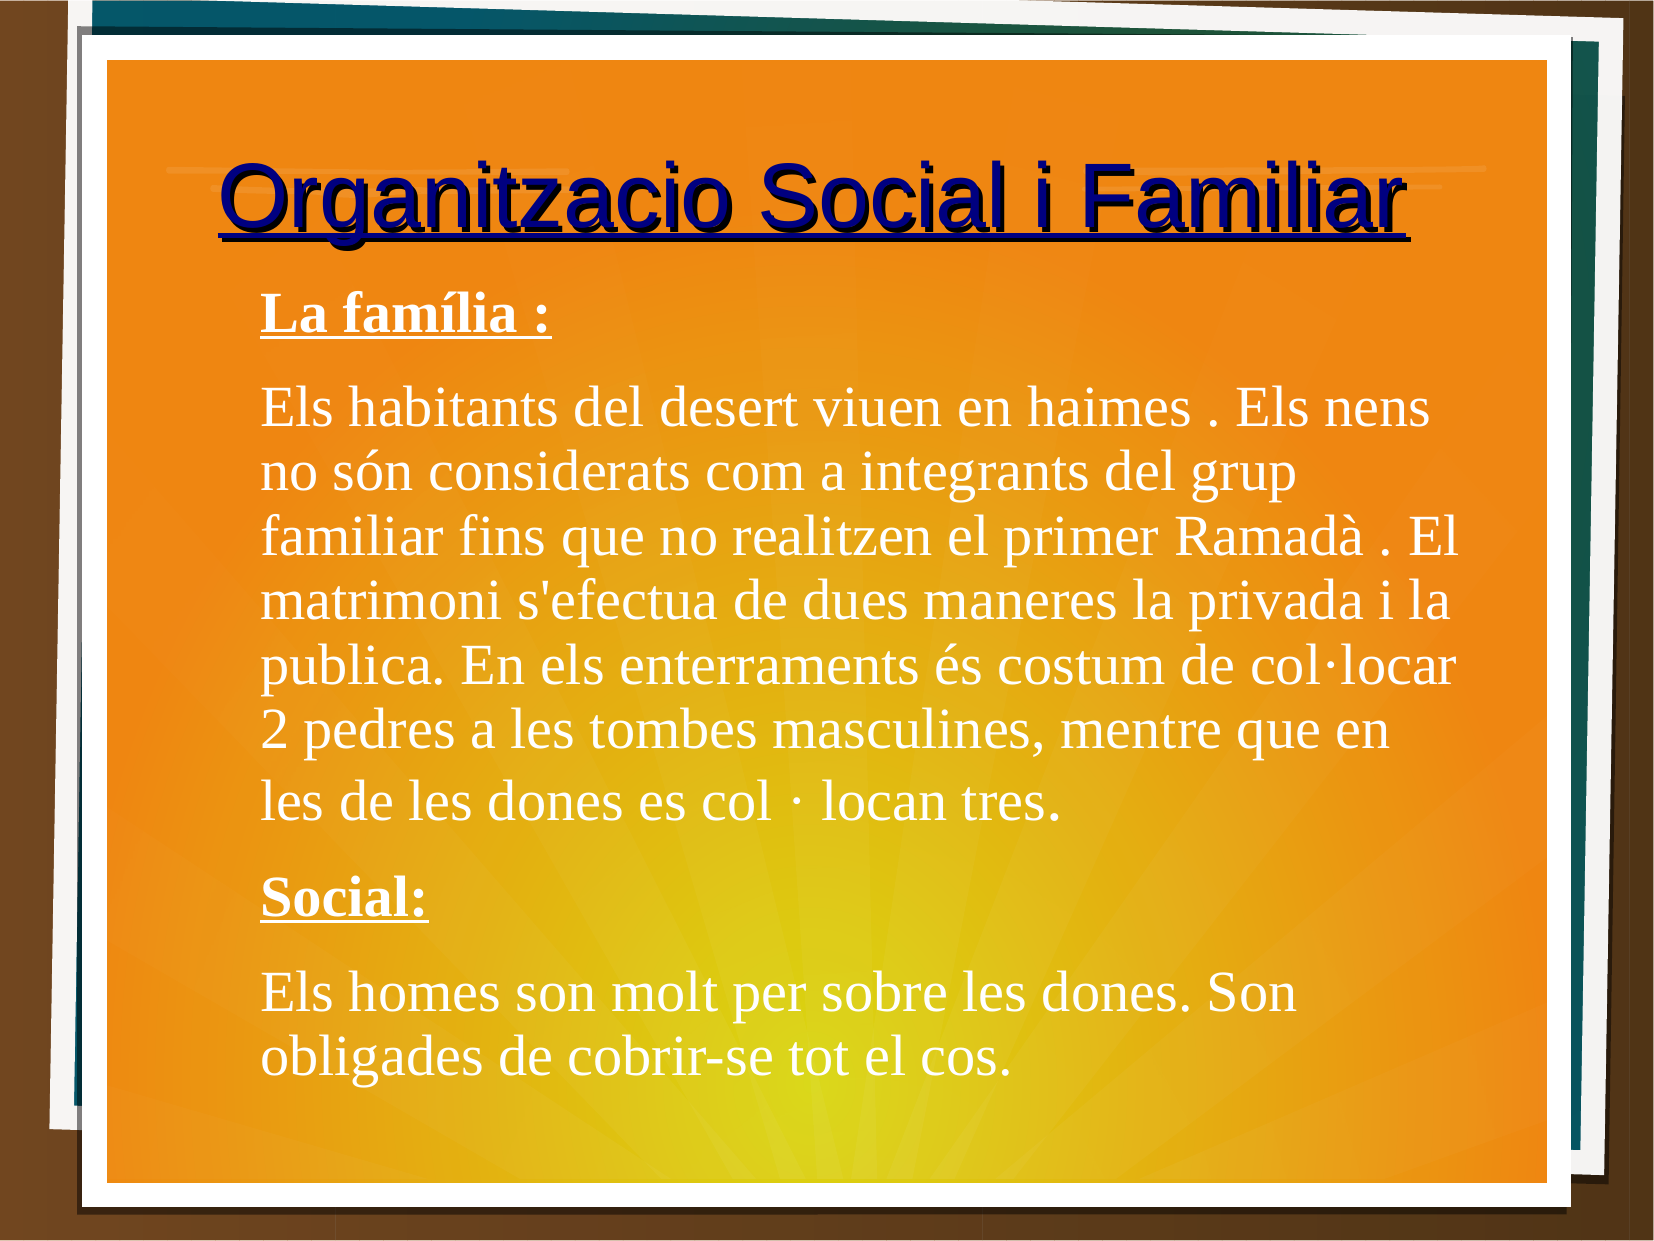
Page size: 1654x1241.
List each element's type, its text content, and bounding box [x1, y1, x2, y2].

list La família : Els habitants del desert viuen en haimes . Els nens no són considerats com a integrants del grup familiar fins que no realitzen el primer Ramadà . El matrimoni s'efectua de dues maneres la privada i la publica. En els enterraments és costum de col·locar 2 pedres a les tombes masculines, mentre que en les de les dones es col · locan tres. Social: Els homes son molt per sobre les dones. Son obligades de cobrir-se tot el cos. [189, 280, 1465, 1181]
title Organitzacio Social i Familiar [118, 112, 1506, 281]
